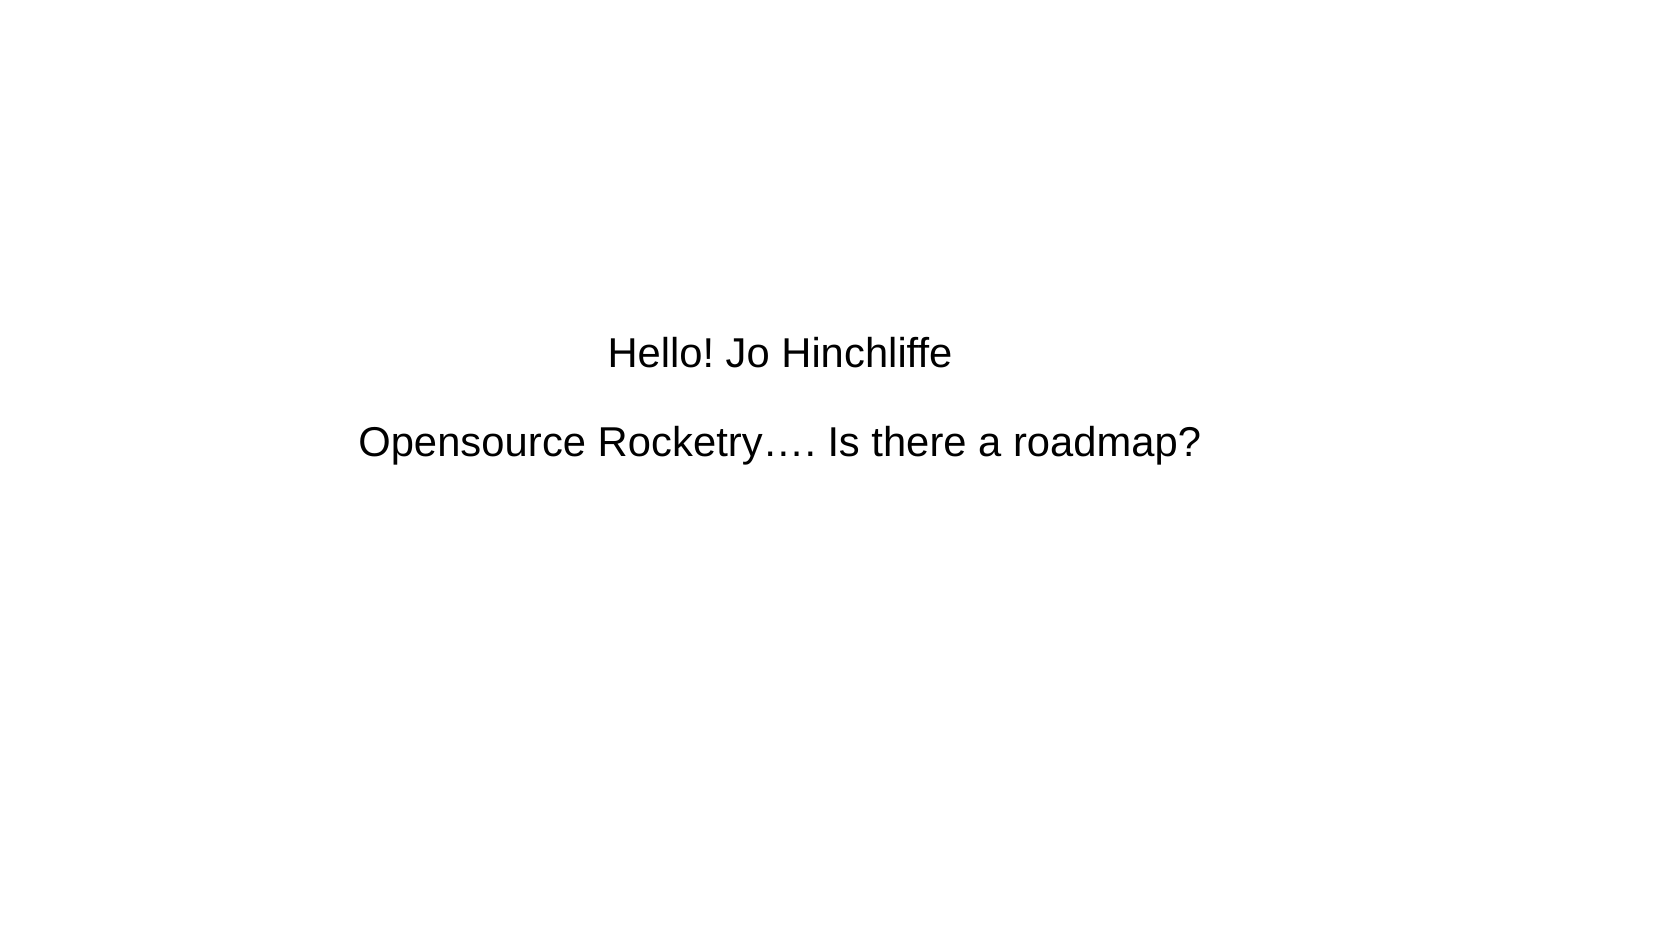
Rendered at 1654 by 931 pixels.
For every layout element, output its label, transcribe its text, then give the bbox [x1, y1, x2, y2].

text_box Hello! Jo Hinchliffe Opensource Rocketry…. Is there a roadmap? [343, 322, 1217, 473]
